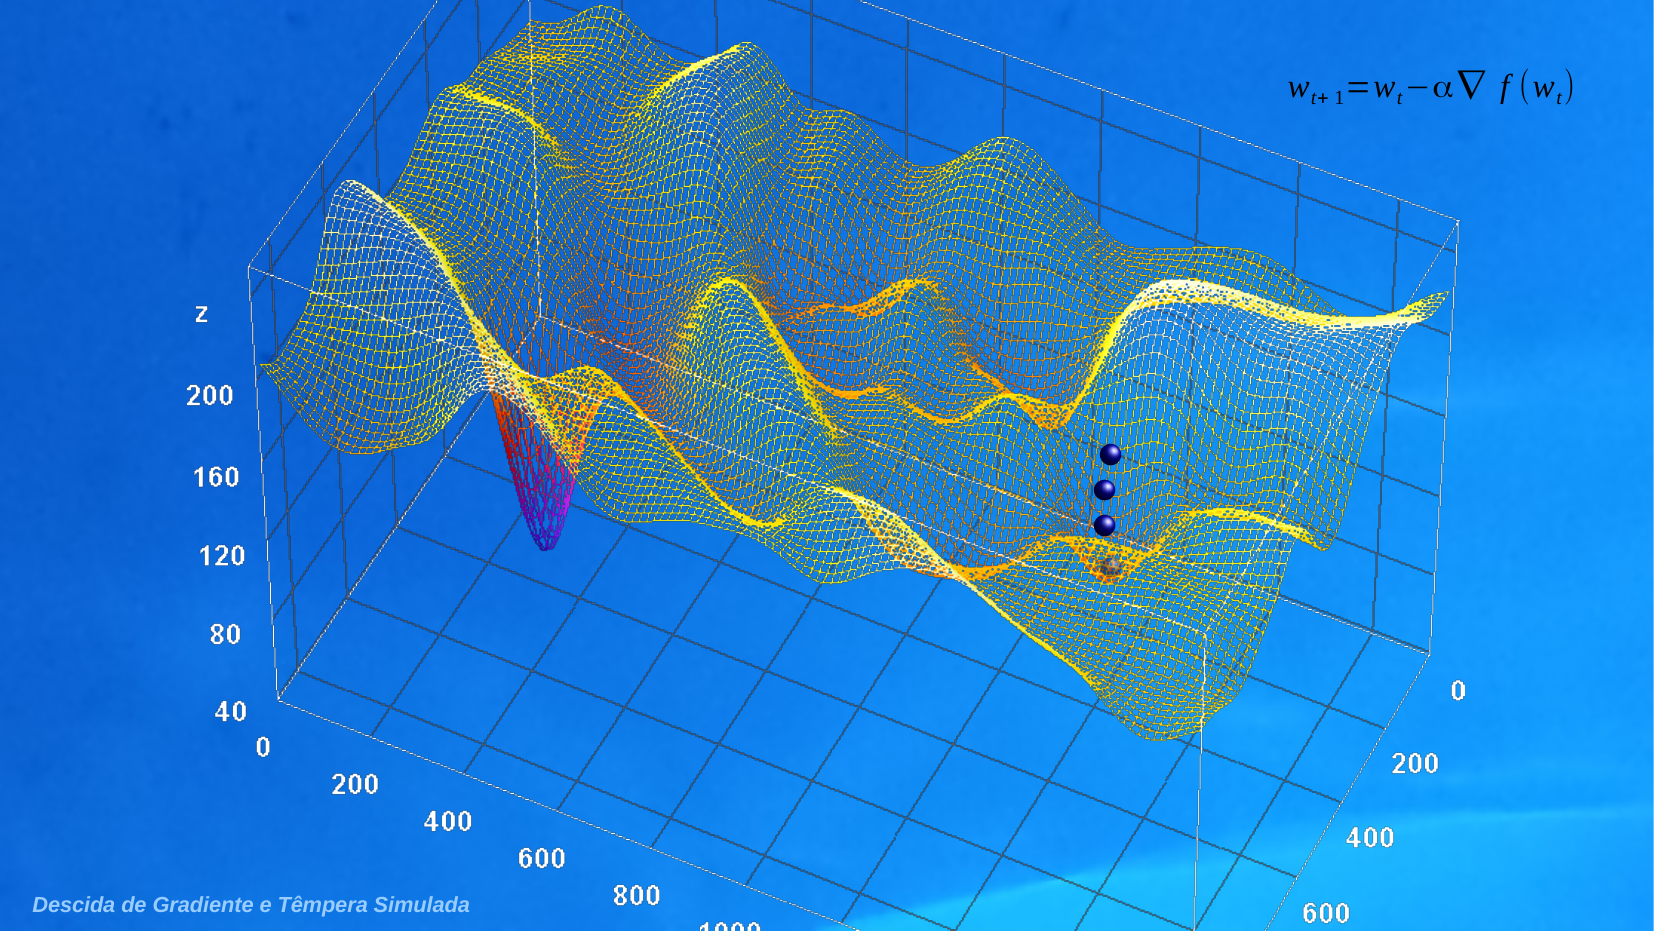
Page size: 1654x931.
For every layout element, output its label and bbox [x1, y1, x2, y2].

picture [0, 0, 1654, 931]
chart [1279, 67, 1582, 110]
